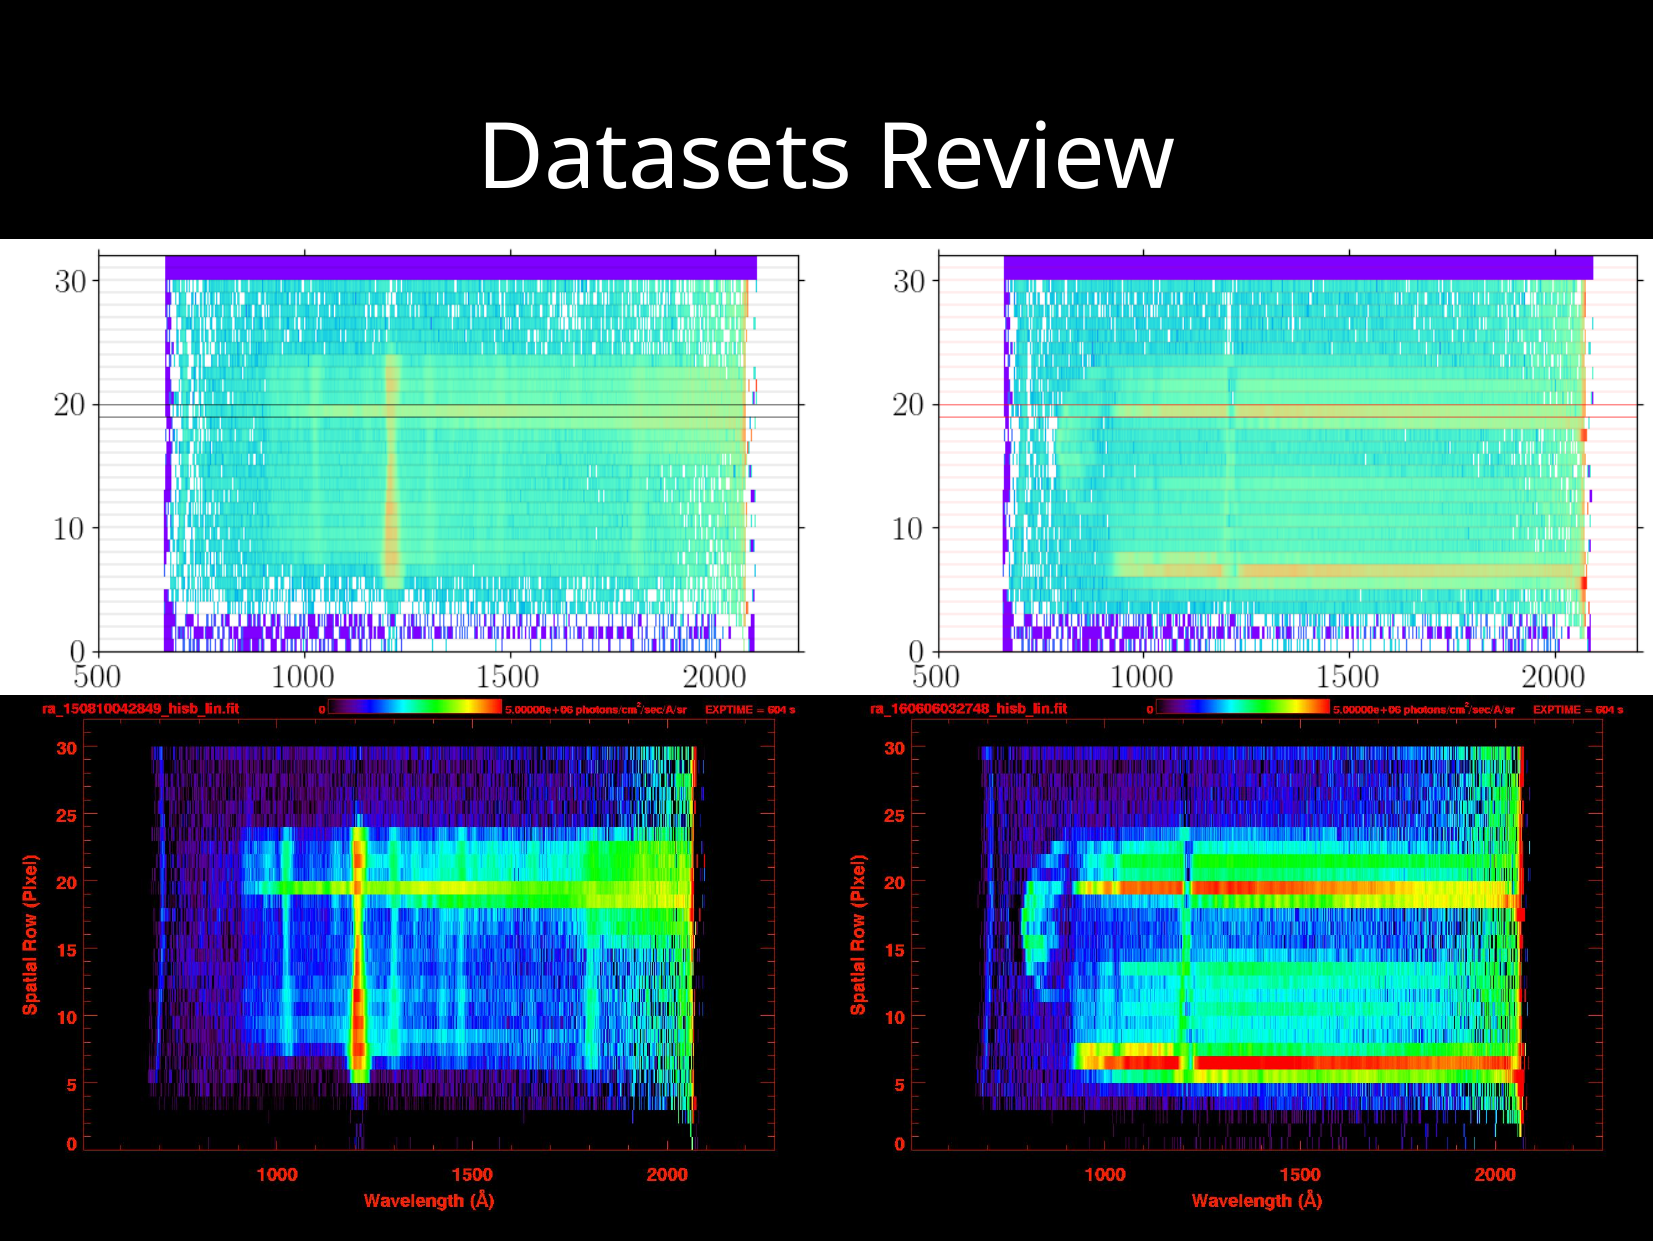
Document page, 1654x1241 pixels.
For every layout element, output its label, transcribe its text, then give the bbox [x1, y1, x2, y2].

title Datasets Review [82, 49, 1571, 257]
picture [0, 239, 1653, 1213]
